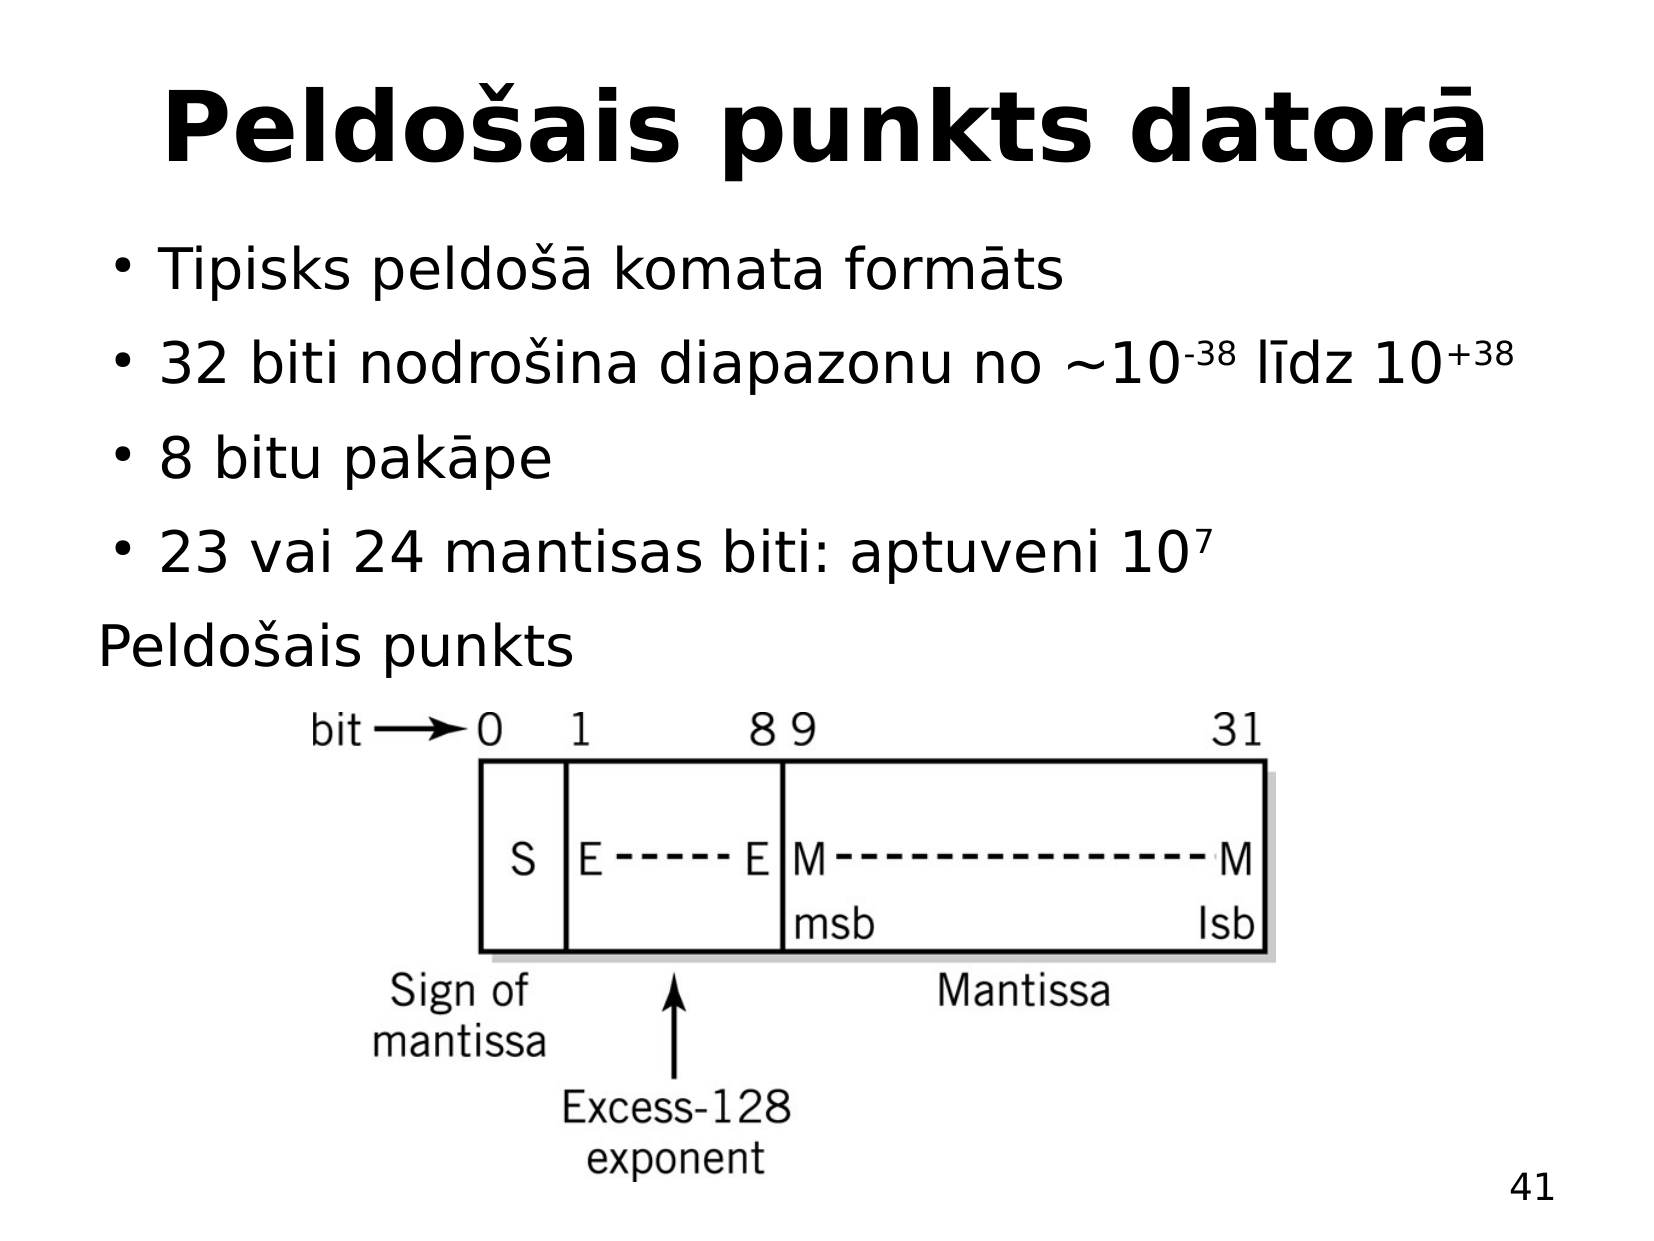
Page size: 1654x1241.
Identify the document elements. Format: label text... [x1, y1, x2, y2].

title Peldošais punkts datorā [82, 49, 1571, 196]
picture [313, 712, 1276, 1182]
list Tipisks peldošā komata formāts 32 biti nodrošina diapazonu no ~10-38 līdz 10+38 8 bitu pakāpe 23 vai 24 mantisas biti: aptuveni 107 Peldošais punkts [82, 225, 1538, 709]
